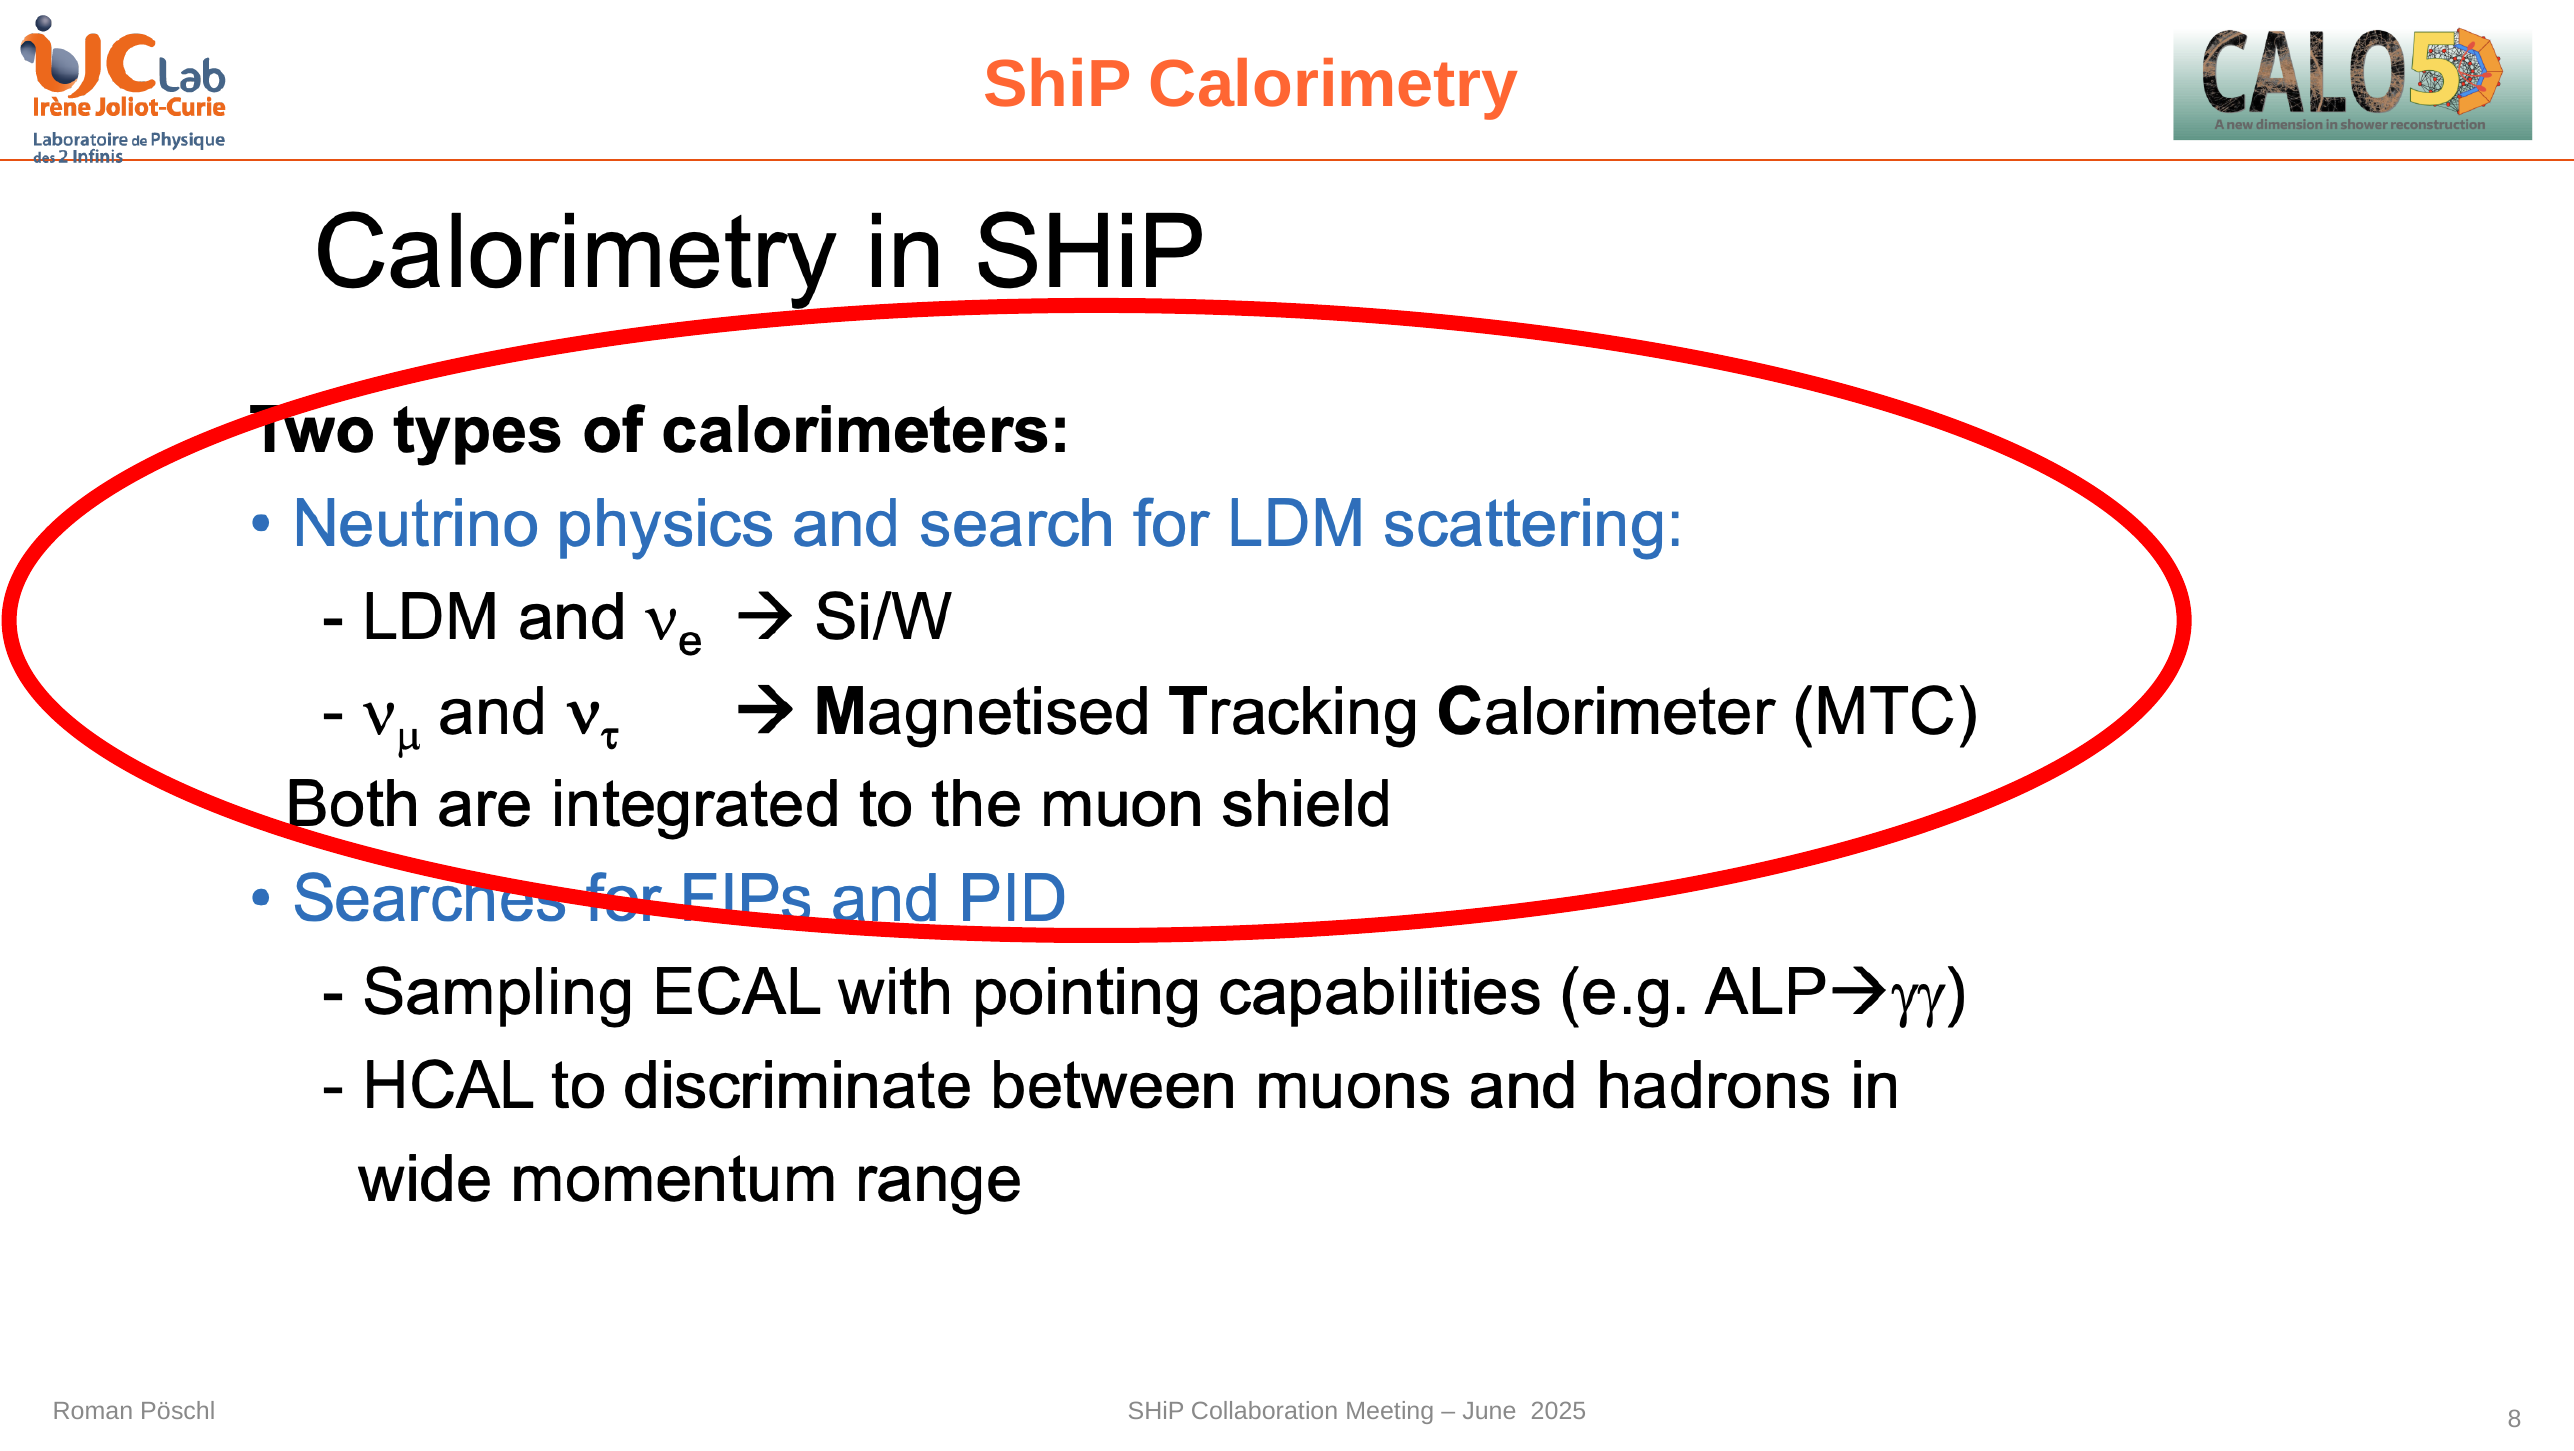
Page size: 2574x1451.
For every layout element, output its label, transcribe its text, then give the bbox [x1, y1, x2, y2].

picture [2165, 5, 2534, 141]
picture [199, 313, 2176, 927]
title ShiP Calorimetry [93, 34, 2410, 132]
picture [199, 209, 2371, 1381]
picture [4, 0, 241, 178]
